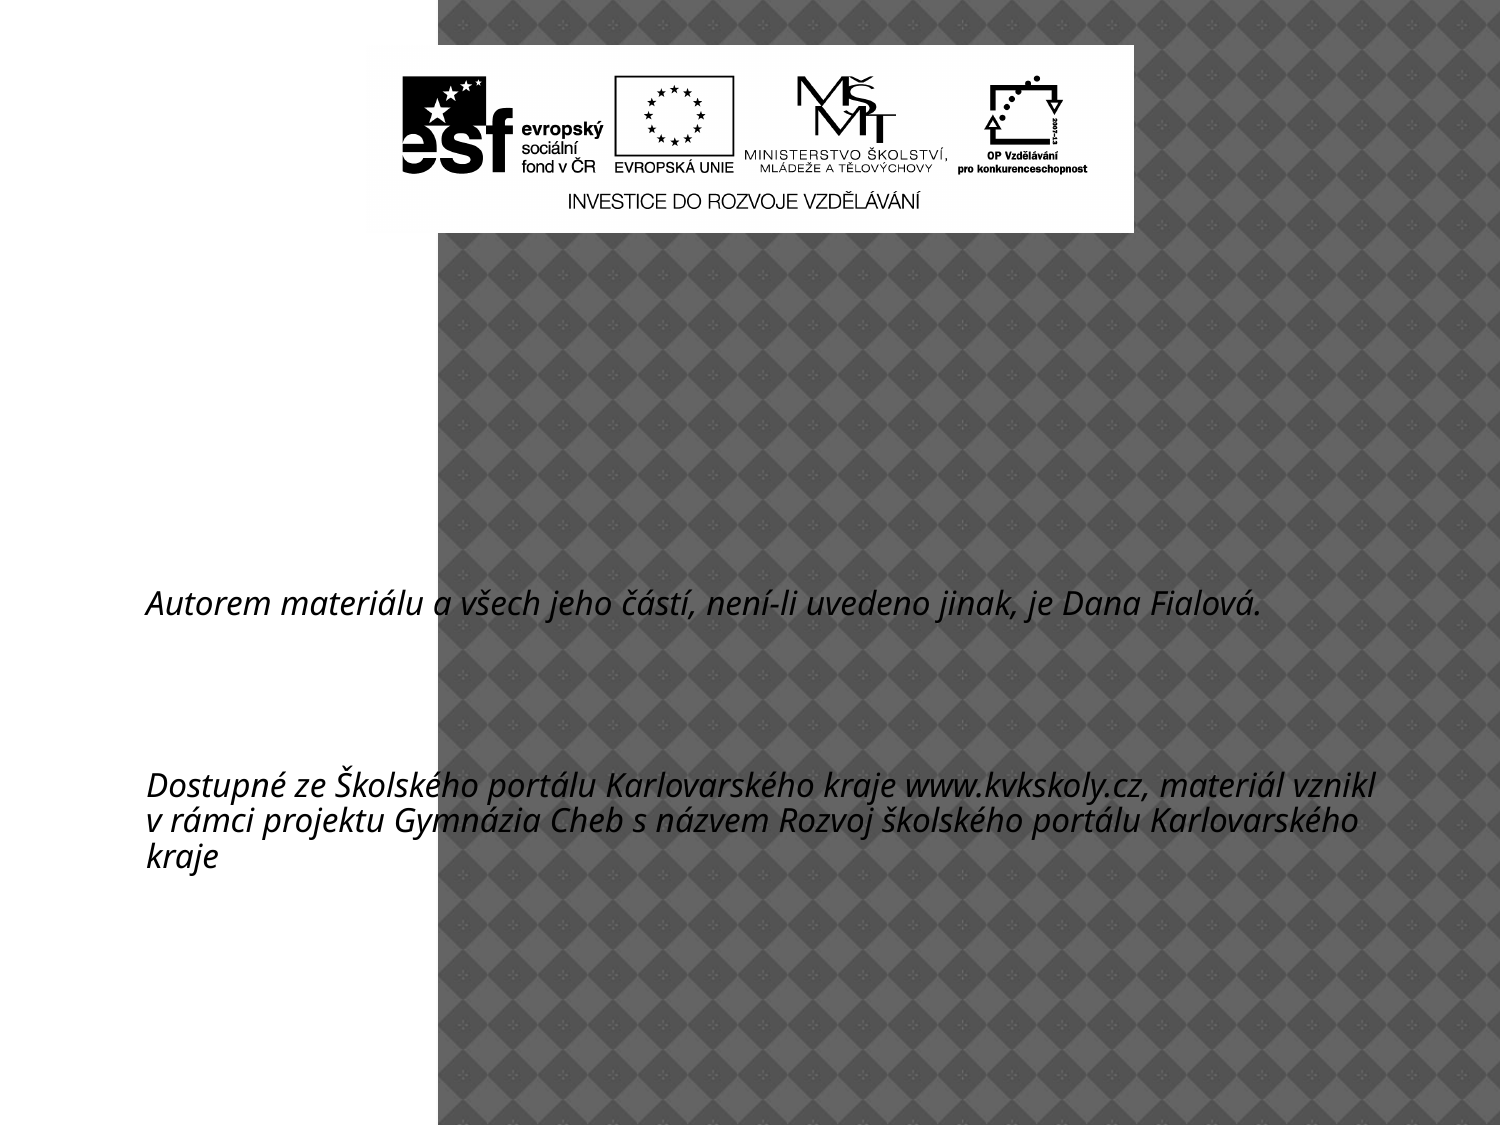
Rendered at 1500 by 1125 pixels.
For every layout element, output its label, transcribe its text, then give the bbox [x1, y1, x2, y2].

list Autorem materiálu a všech jeho částí, není-li uvedeno jinak, je Dana Fialová. Dostupné ze Školského portálu Karlovarského kraje www.kvkskoly.cz, materiál vznikl v rámci projektu Gymnázia Cheb s názvem Rozvoj školského portálu Karlovarského kraje [75, 262, 1426, 1006]
picture [366, 0, 1500, 1125]
